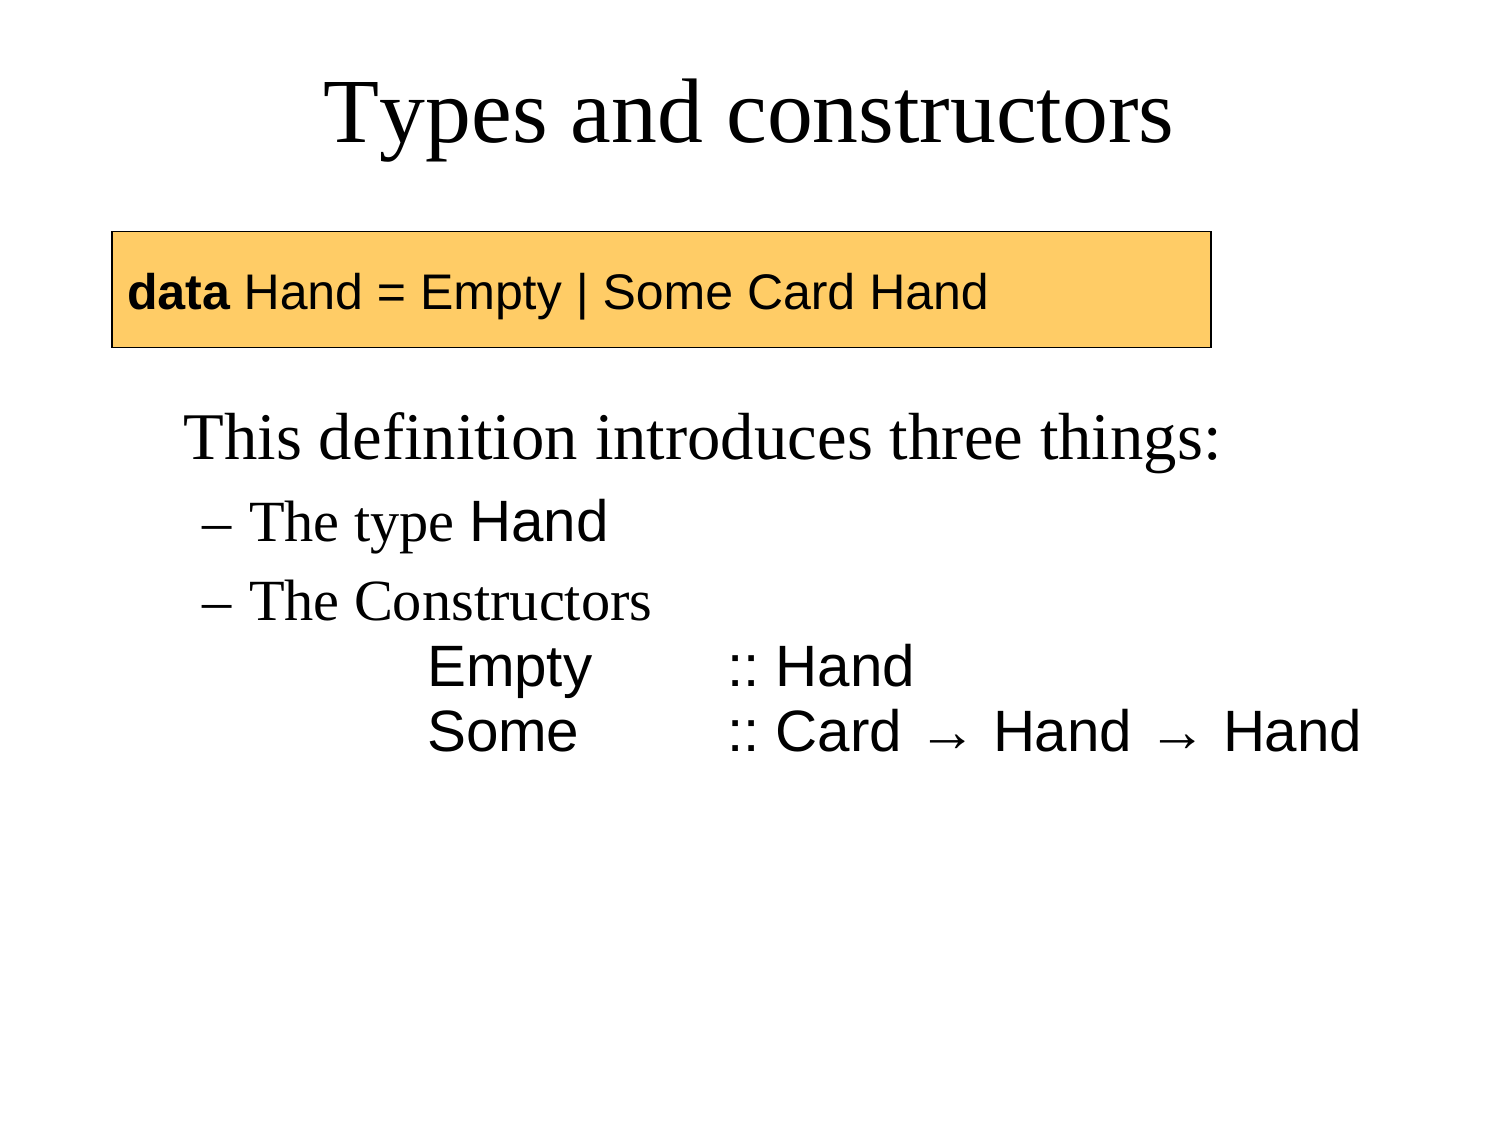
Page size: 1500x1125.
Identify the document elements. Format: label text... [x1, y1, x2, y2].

text_box data Hand = Empty | Some Card Hand [112, 231, 1211, 348]
list This definition introduces three things: The type Hand The Constructors Empty :: Hand Some :: Card → Hand → Hand [112, 392, 1388, 996]
title Types and constructors [112, 17, 1388, 205]
